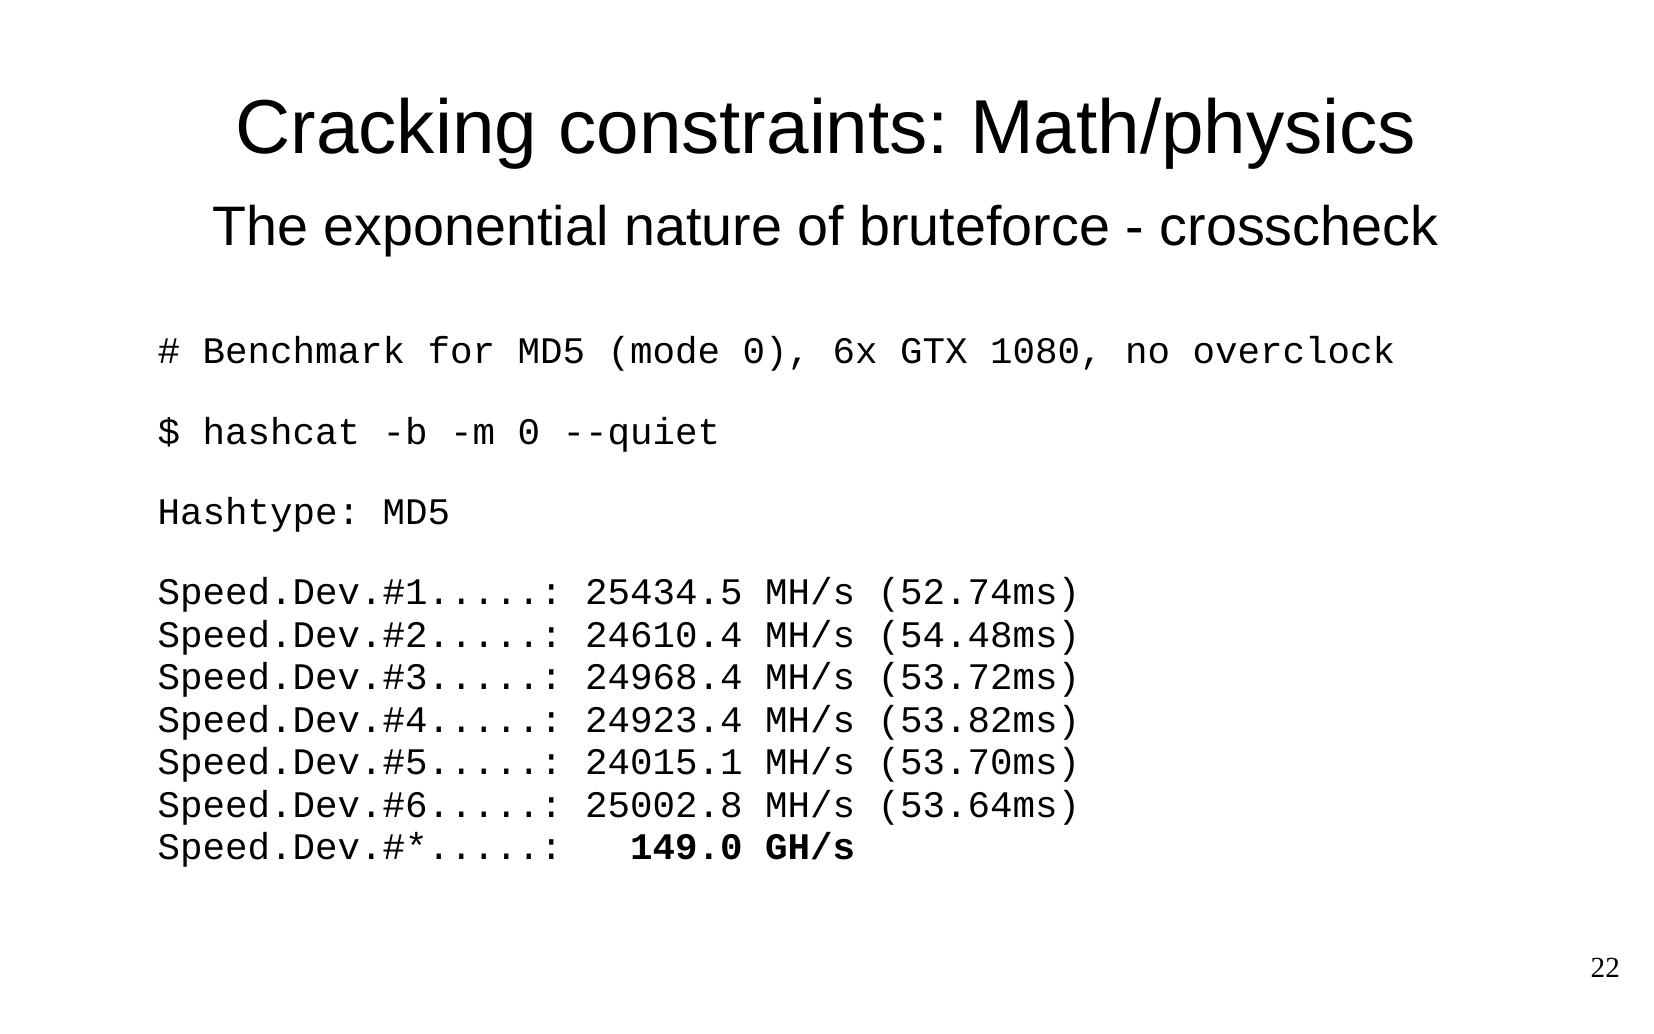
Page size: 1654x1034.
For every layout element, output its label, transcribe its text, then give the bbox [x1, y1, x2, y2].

title Cracking constraints: Math/physics [82, 41, 1571, 195]
text_box <number> [1560, 951, 1621, 1023]
subtitle The exponential nature of bruteforce - crosscheck # Benchmark for MD5 (mode 0), 6x GTX 1080, no overclock $ hashcat -b -m 0 --quiet Hashtype: MD5 Speed.Dev.#1.....: 25434.5 MH/s (52.74ms) Speed.Dev.#2.....: 24610.4 MH/s (54.48ms) Speed.Dev.#3.....: 24968.4 MH/s (53.72ms) Speed.Dev.#4.....: 24923.4 MH/s (53.82ms) Speed.Dev.#5.....: 24015.1 MH/s (53.70ms) Speed.Dev.#6.....: 25002.8 MH/s (53.64ms) Speed.Dev.#*.....: 149.0 GH/s [82, 195, 1571, 991]
